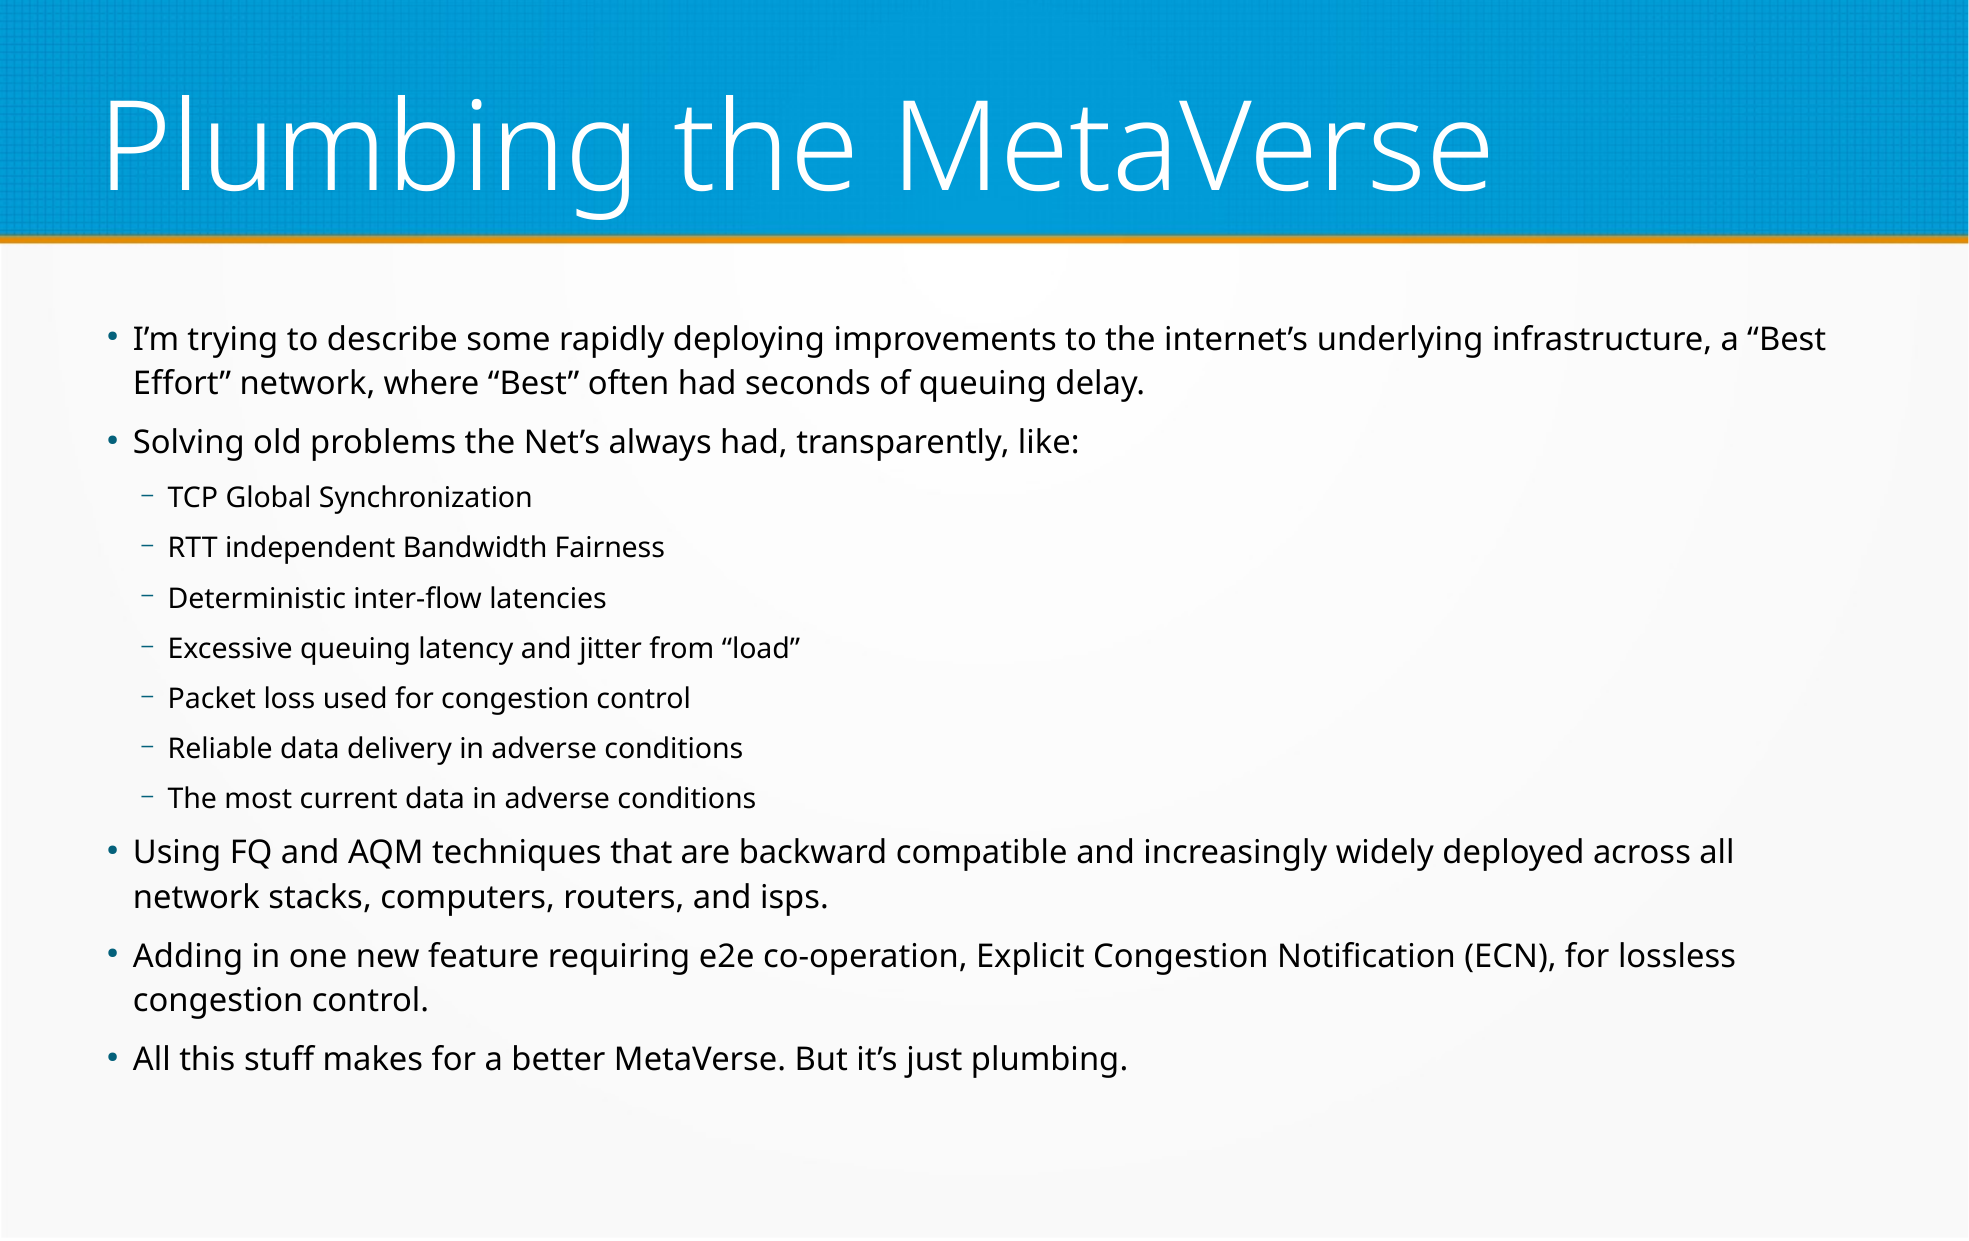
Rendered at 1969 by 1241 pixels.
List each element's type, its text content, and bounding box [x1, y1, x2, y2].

title Plumbing the MetaVerse [98, 19, 1870, 227]
list I’m trying to describe some rapidly deploying improvements to the internet’s underlying infrastructure, a “Best Effort” network, where “Best” often had seconds of queuing delay. Solving old problems the Net’s always had, transparently, like: TCP Global Synchronization RTT independent Bandwidth Fairness Deterministic inter-flow latencies Excessive queuing latency and jitter from “load” Packet loss used for congestion control Reliable data delivery in adverse conditions The most current data in adverse conditions Using FQ and AQM techniques that are backward compatible and increasingly widely deployed across all network stacks, computers, routers, and isps. Adding in one new feature requiring e2e co-operation, Explicit Congestion Notification (ECN), for lossless congestion control. All this stuff makes for a better MetaVerse. But it’s just plumbing. [98, 315, 1861, 1081]
picture [0, 233, 1969, 1241]
